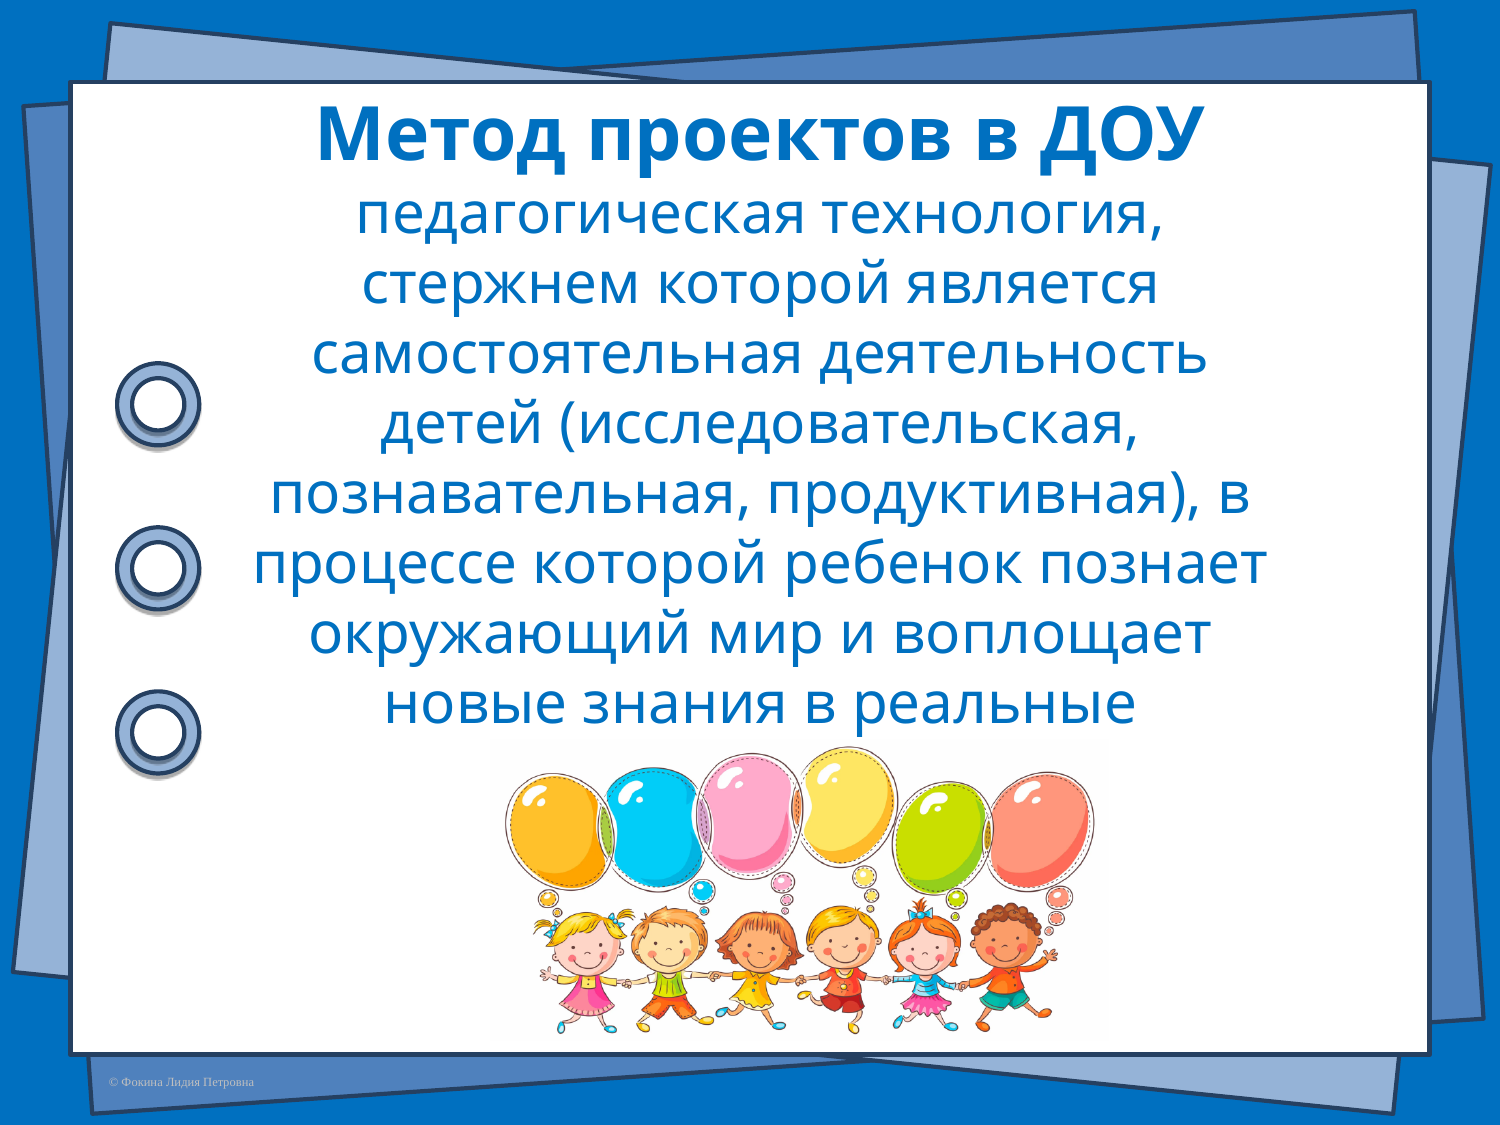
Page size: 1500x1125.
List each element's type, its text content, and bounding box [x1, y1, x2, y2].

picture [490, 739, 1109, 1041]
text_box Метод проектов в ДОУ педагогическая технология, стержнем которой является самостоятельная деятельность детей (исследовательская, познавательная, продуктивная), в процессе которой ребенок познает окружающий мир и воплощает новые знания в реальные продукты. [229, 78, 1292, 813]
